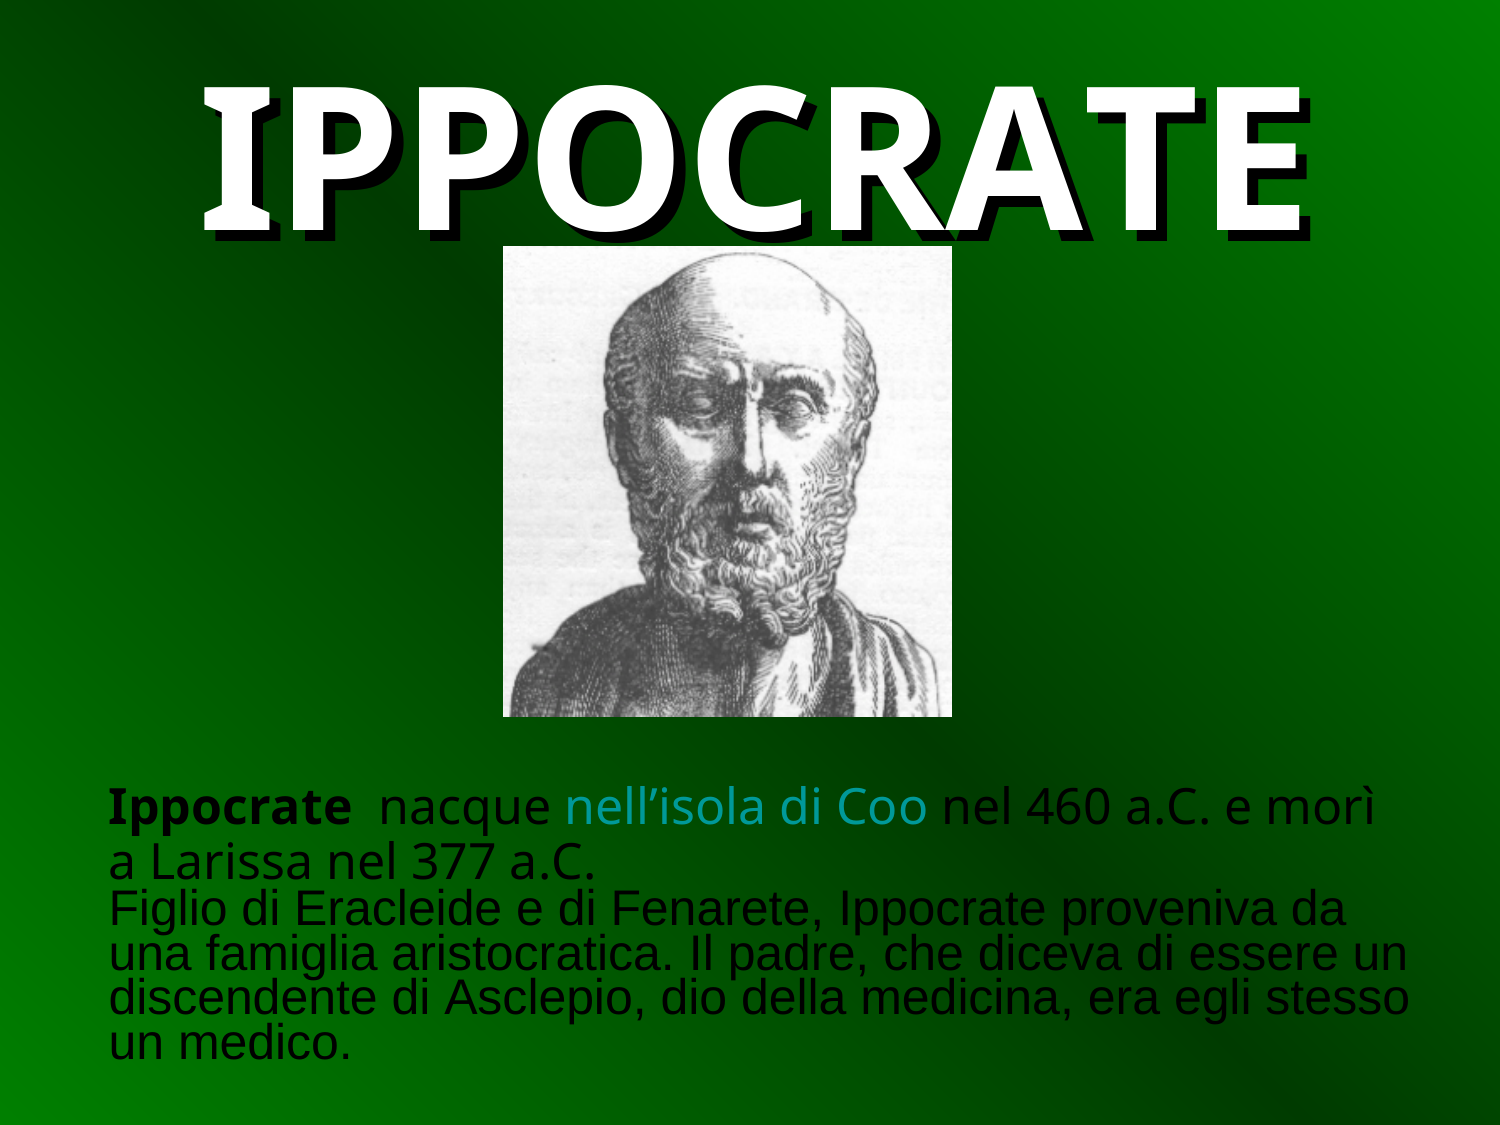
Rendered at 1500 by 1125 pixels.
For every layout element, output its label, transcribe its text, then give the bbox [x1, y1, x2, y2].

title IPPOCRATE [117, 24, 1393, 280]
picture [503, 246, 952, 717]
text_box Ippocrate nacque nell’isola di Coo nel 460 a.C. e morì a Larissa nel 377 a.C. Figlio di Eracleide e di Fenarete, Ippocrate proveniva da una famiglia aristocratica. Il padre, che diceva di essere un discendente di Asclepio, dio della medicina, era egli stesso un medico. [93, 773, 1430, 1077]
